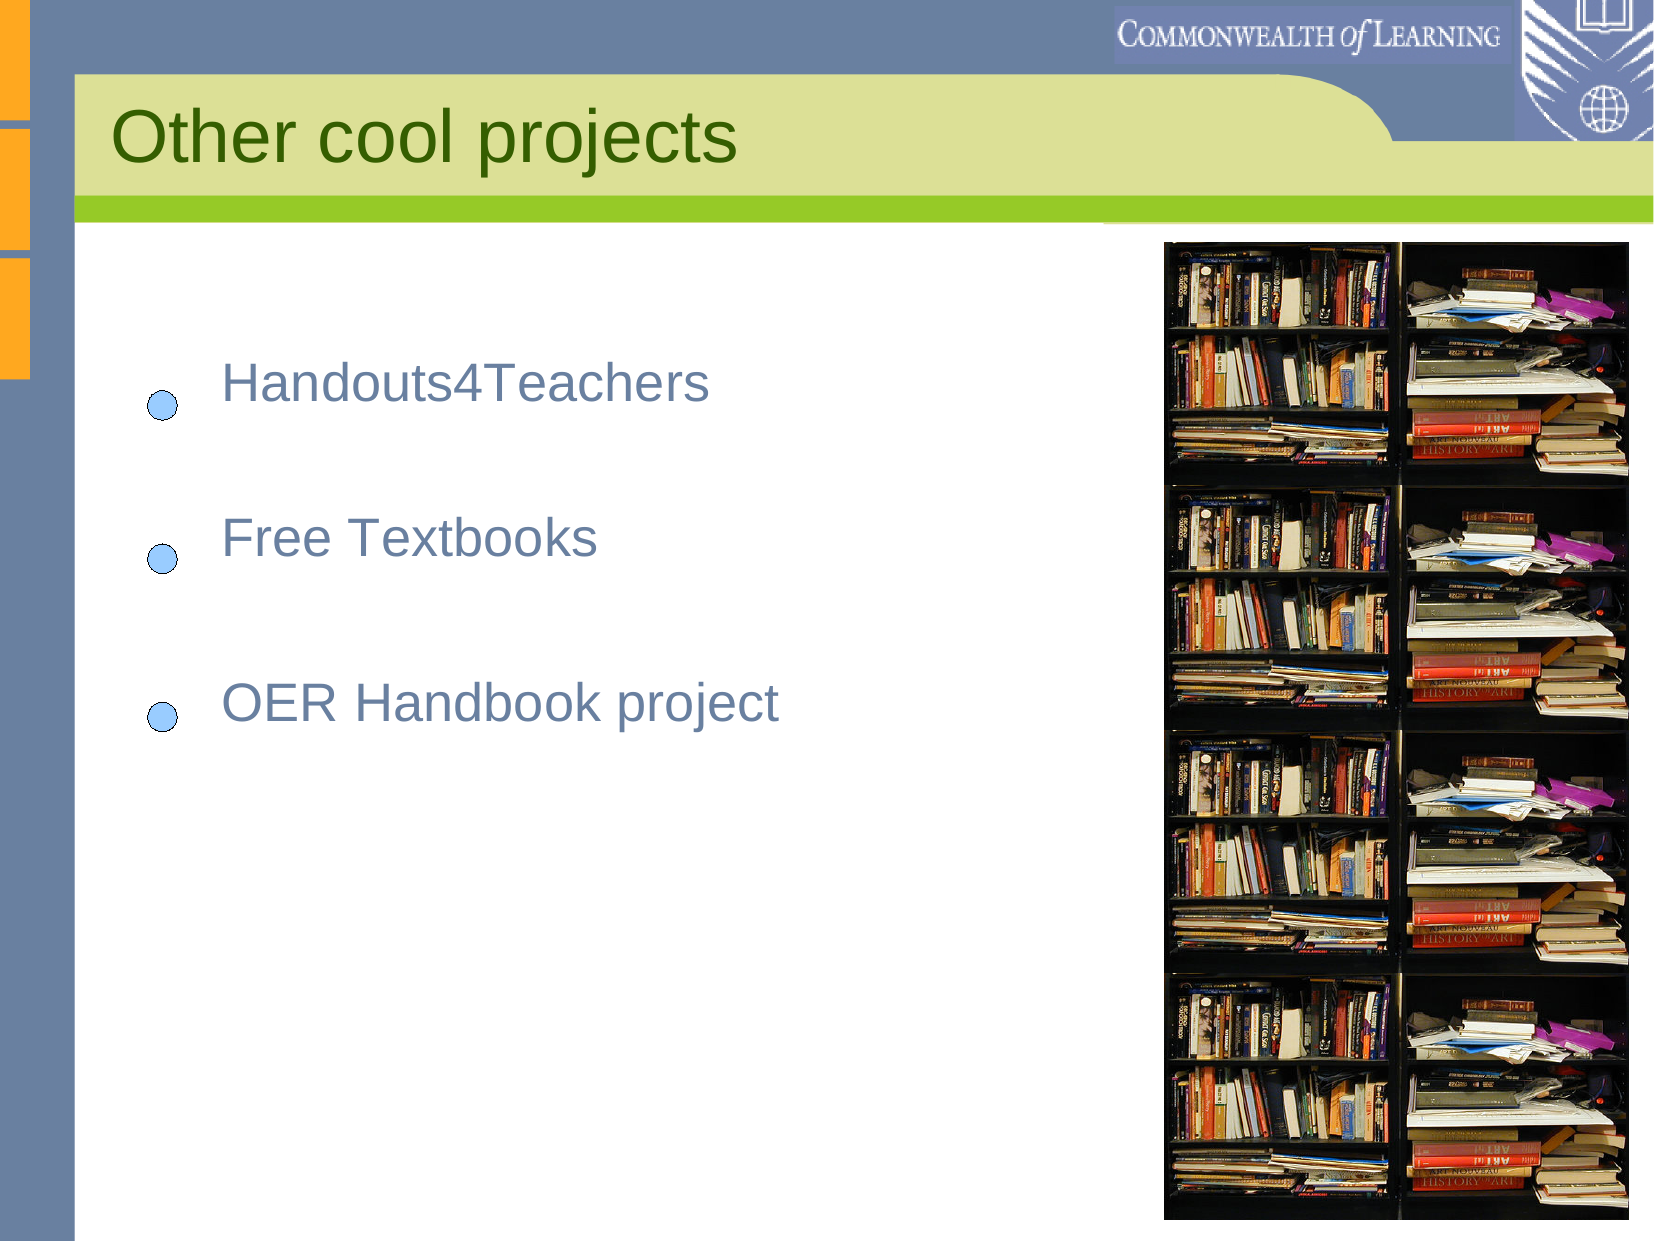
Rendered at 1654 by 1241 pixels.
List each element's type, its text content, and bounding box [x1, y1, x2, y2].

text_box Other cool projects [95, 89, 755, 216]
picture [0, 0, 1654, 1241]
text_box [147, 543, 178, 574]
text_box [147, 390, 178, 421]
text_box Free Textbooks [206, 501, 1241, 598]
text_box OER Handbook project [206, 667, 1211, 763]
text_box [147, 702, 178, 732]
text_box Handouts4Teachers [206, 347, 1241, 443]
